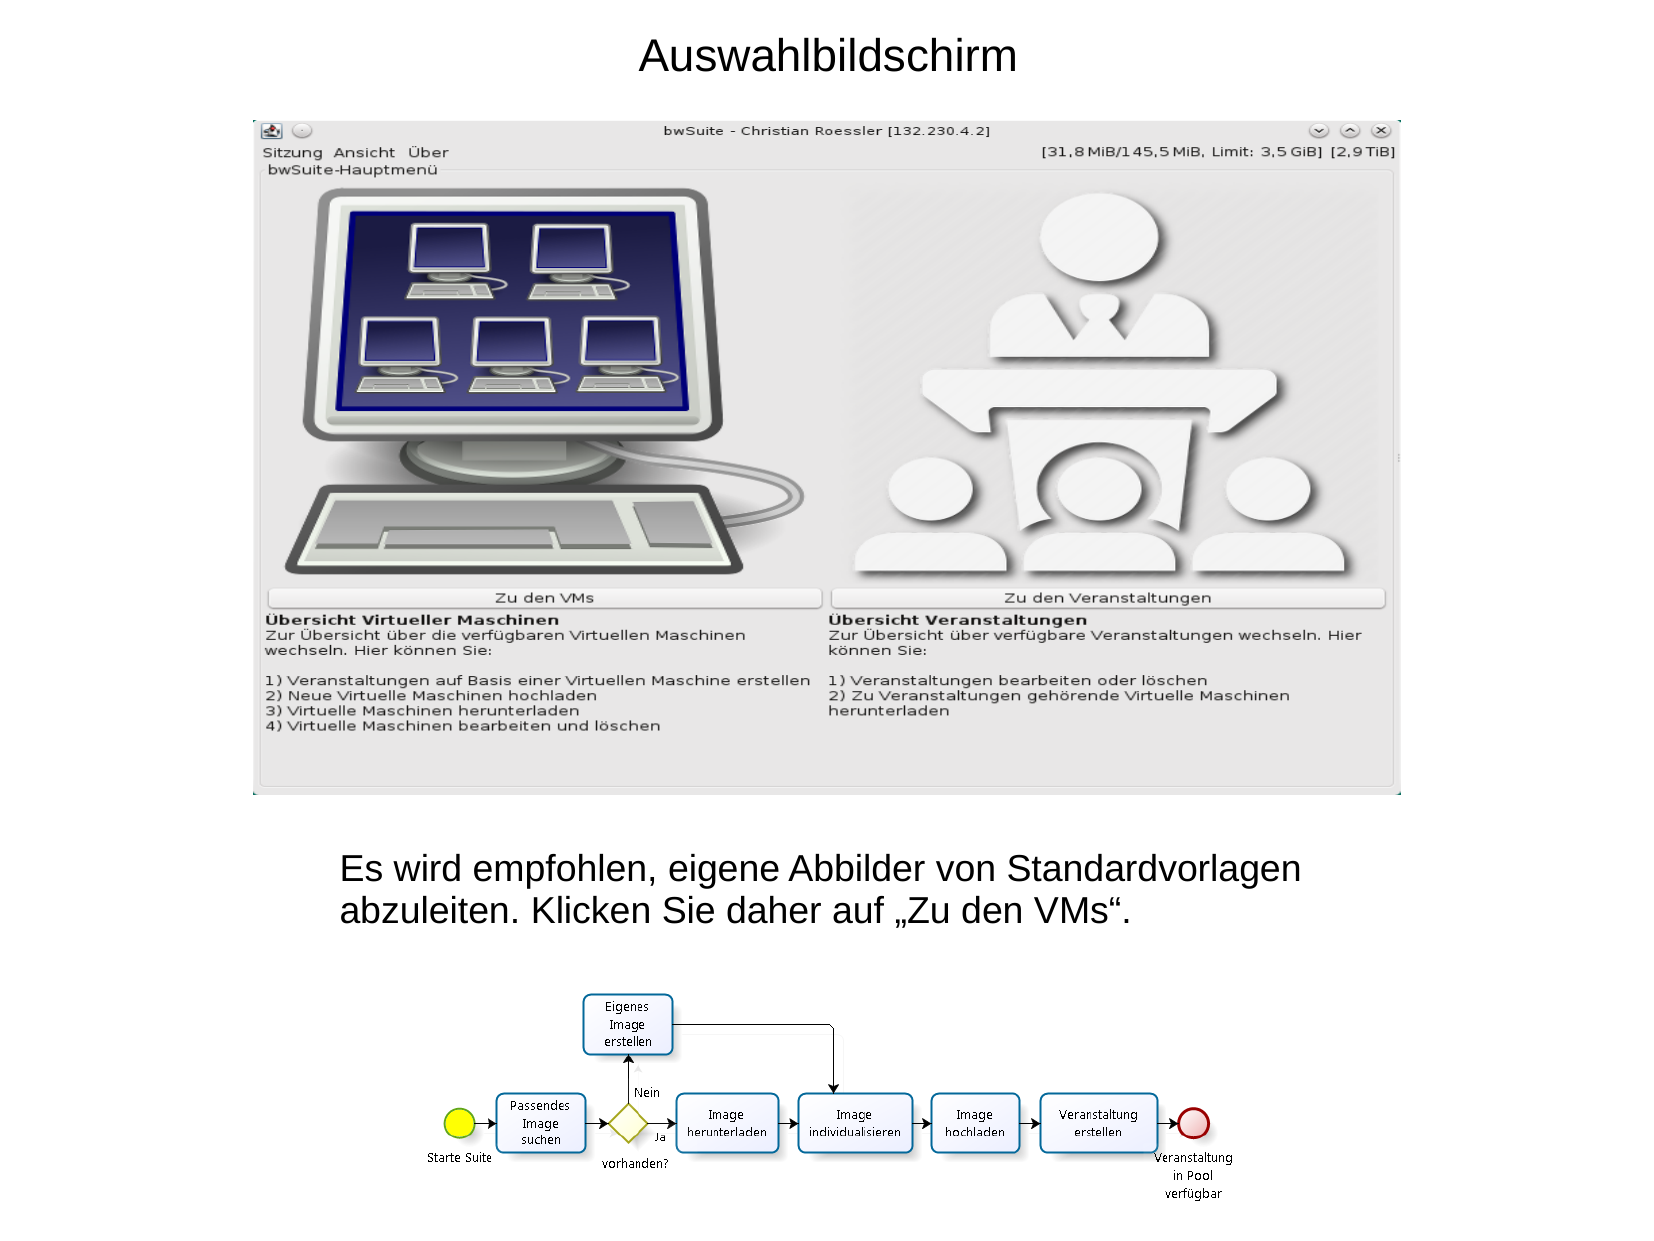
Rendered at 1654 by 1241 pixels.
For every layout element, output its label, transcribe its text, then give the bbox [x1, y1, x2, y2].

title Auswahlbildschirm [84, 3, 1573, 108]
picture [413, 977, 1241, 1215]
text_box Es wird empfohlen, eigene Abbilder von Standardvorlagen abzuleiten. Klicken Sie daher auf „Zu den VMs“. [324, 840, 1329, 938]
picture [253, 120, 1401, 795]
